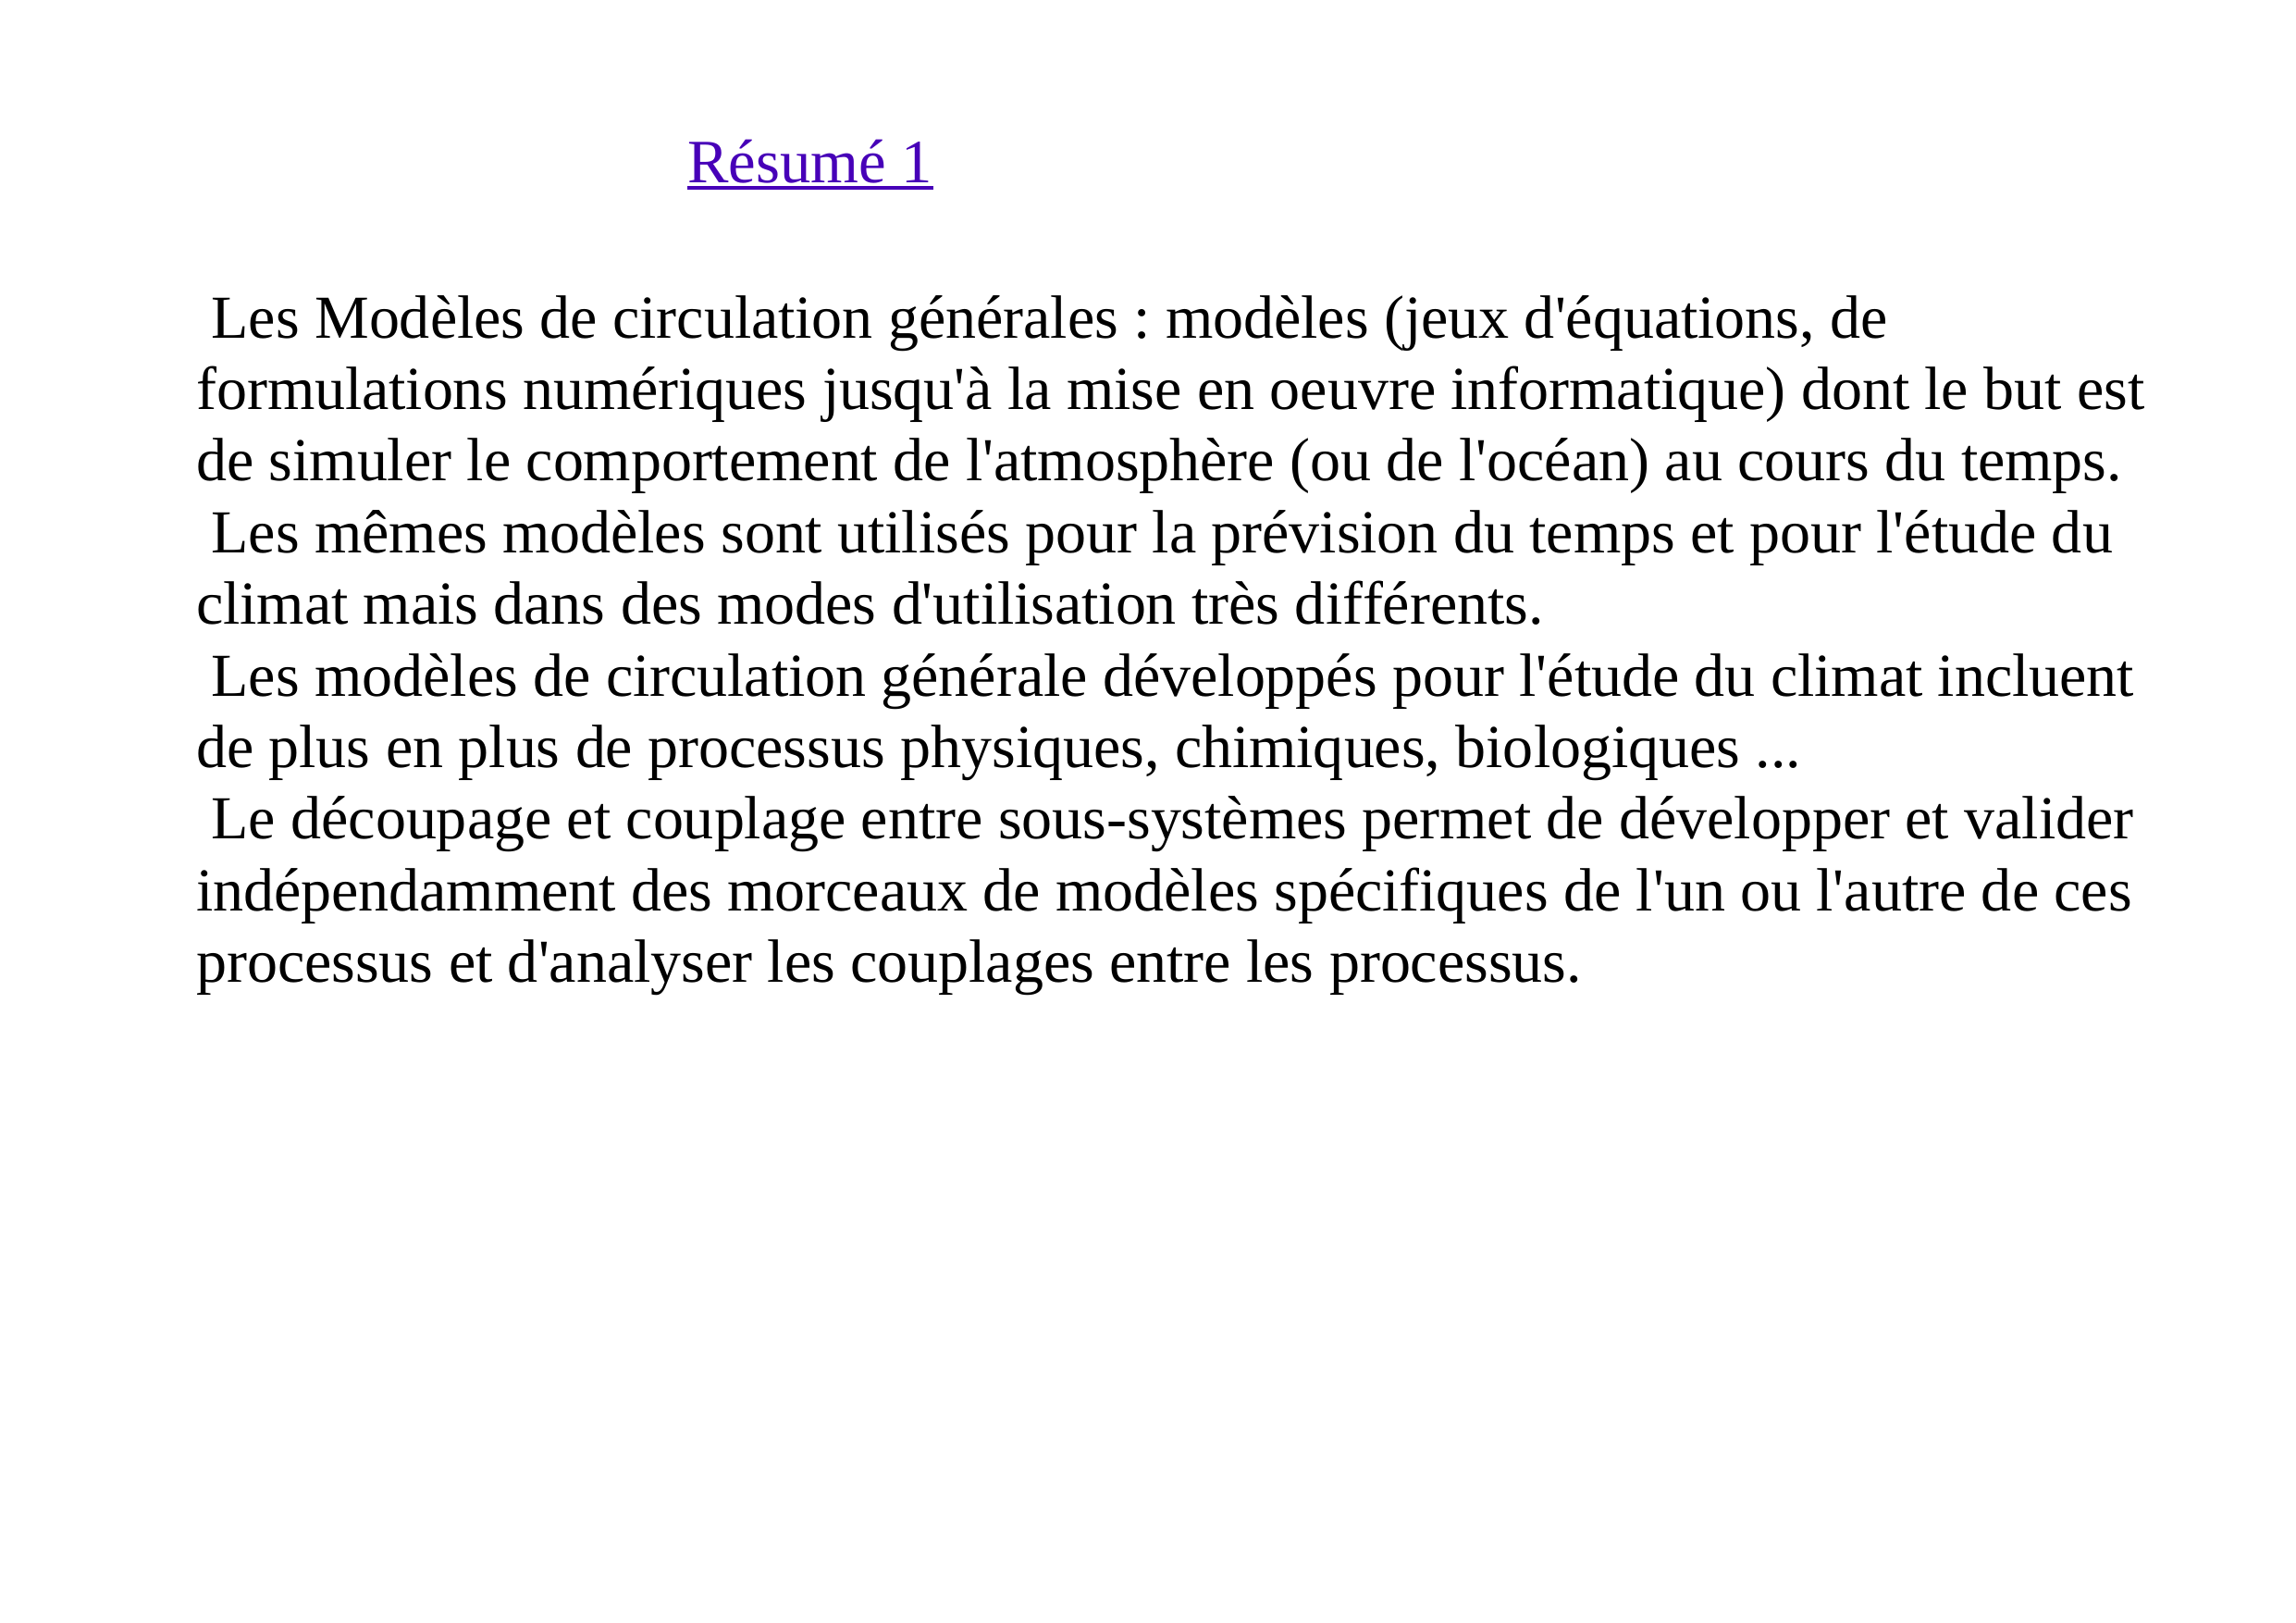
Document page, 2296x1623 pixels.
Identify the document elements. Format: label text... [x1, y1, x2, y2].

text_box Résumé 1 [687, 123, 1148, 223]
text_box Les Modèles de circulation générales : modèles (jeux d'équations, de formulations numériques jusqu'à la mise en oeuvre informatique) dont le but est de simuler le comportement de l'atmosphère (ou de l'océan) au cours du temps. Les mêmes modèles sont utilisés pour la prévision du temps et pour l'étude du climat mais dans des modes d'utilisation très différents. Les modèles de circulation générale développés pour l'étude du climat incluent de plus en plus de processus physiques, chimiques, biologiques ... Le découpage et couplage entre sous-systèmes permet de développer et valider indépendamment des morceaux de modèles spécifiques de l'un ou l'autre de ces processus et d'analyser les couplages entre les processus. [196, 279, 2154, 1132]
